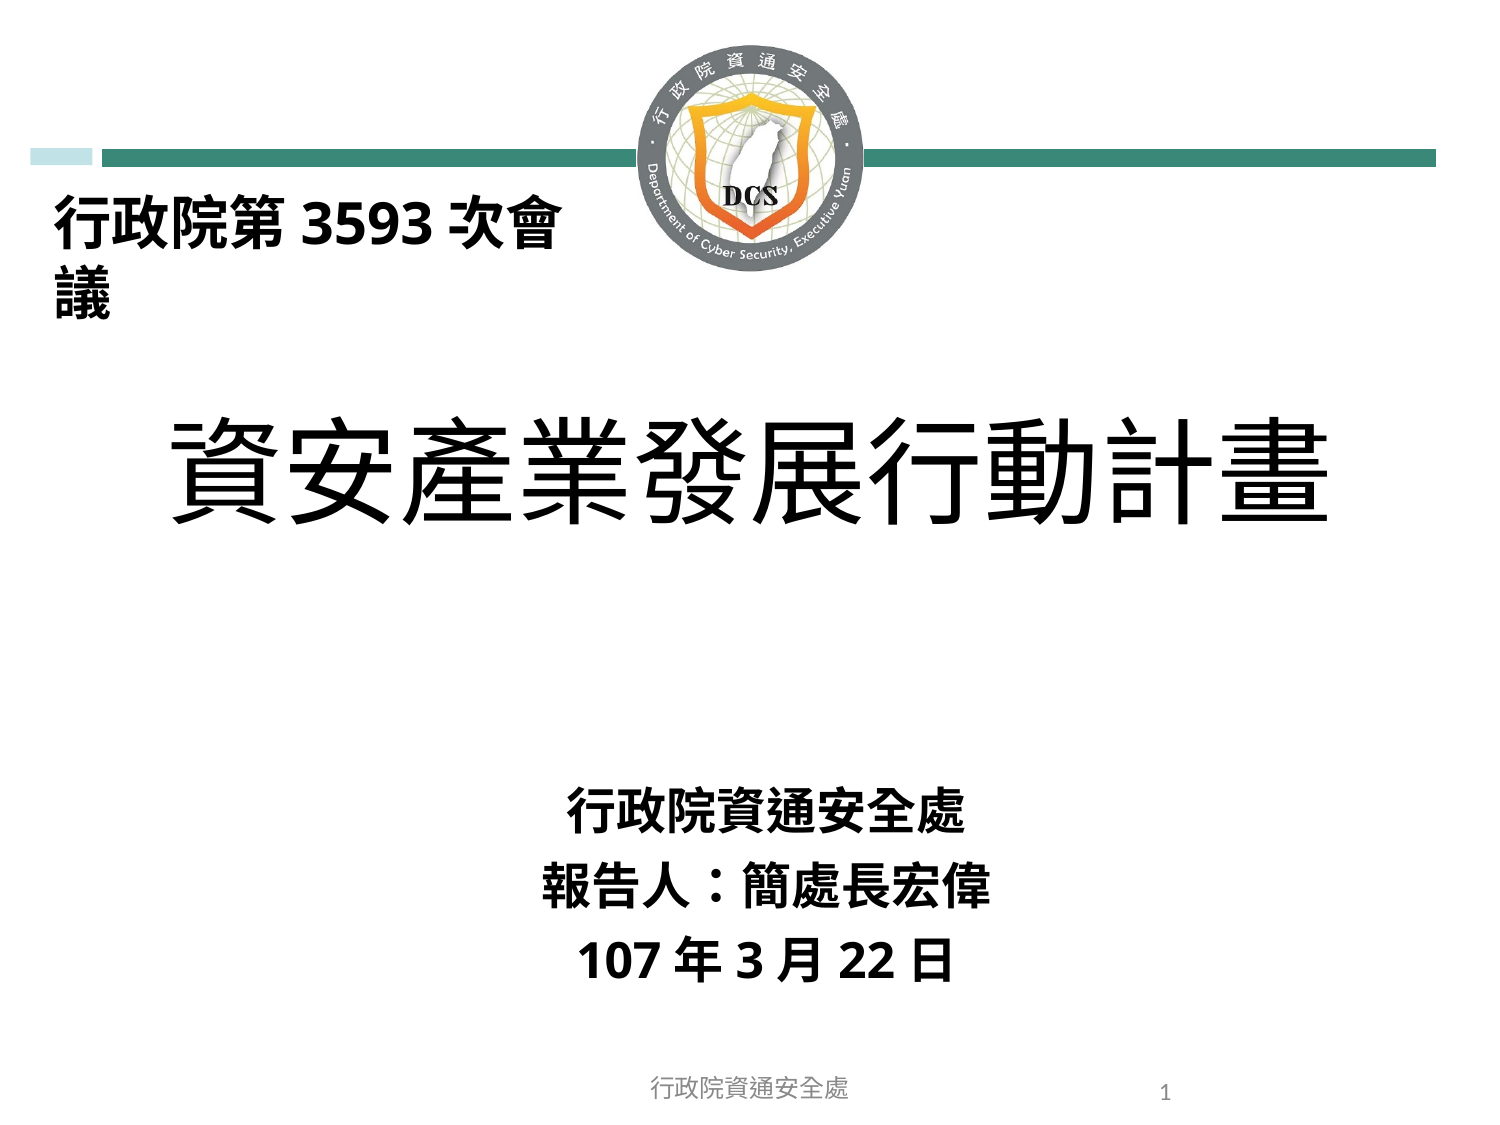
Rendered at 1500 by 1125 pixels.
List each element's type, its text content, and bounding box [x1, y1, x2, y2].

title 資安產業發展行動計畫 [75, 288, 1425, 547]
text_box [1143, 1060, 1482, 1121]
text_box 行政院第3593次會議 [38, 178, 627, 265]
subtitle 行政院資通安全處 報告人：簡處長宏偉 107年3月22日 [204, 778, 1330, 1051]
text_box 行政院資通安全處 [496, 1057, 1004, 1118]
